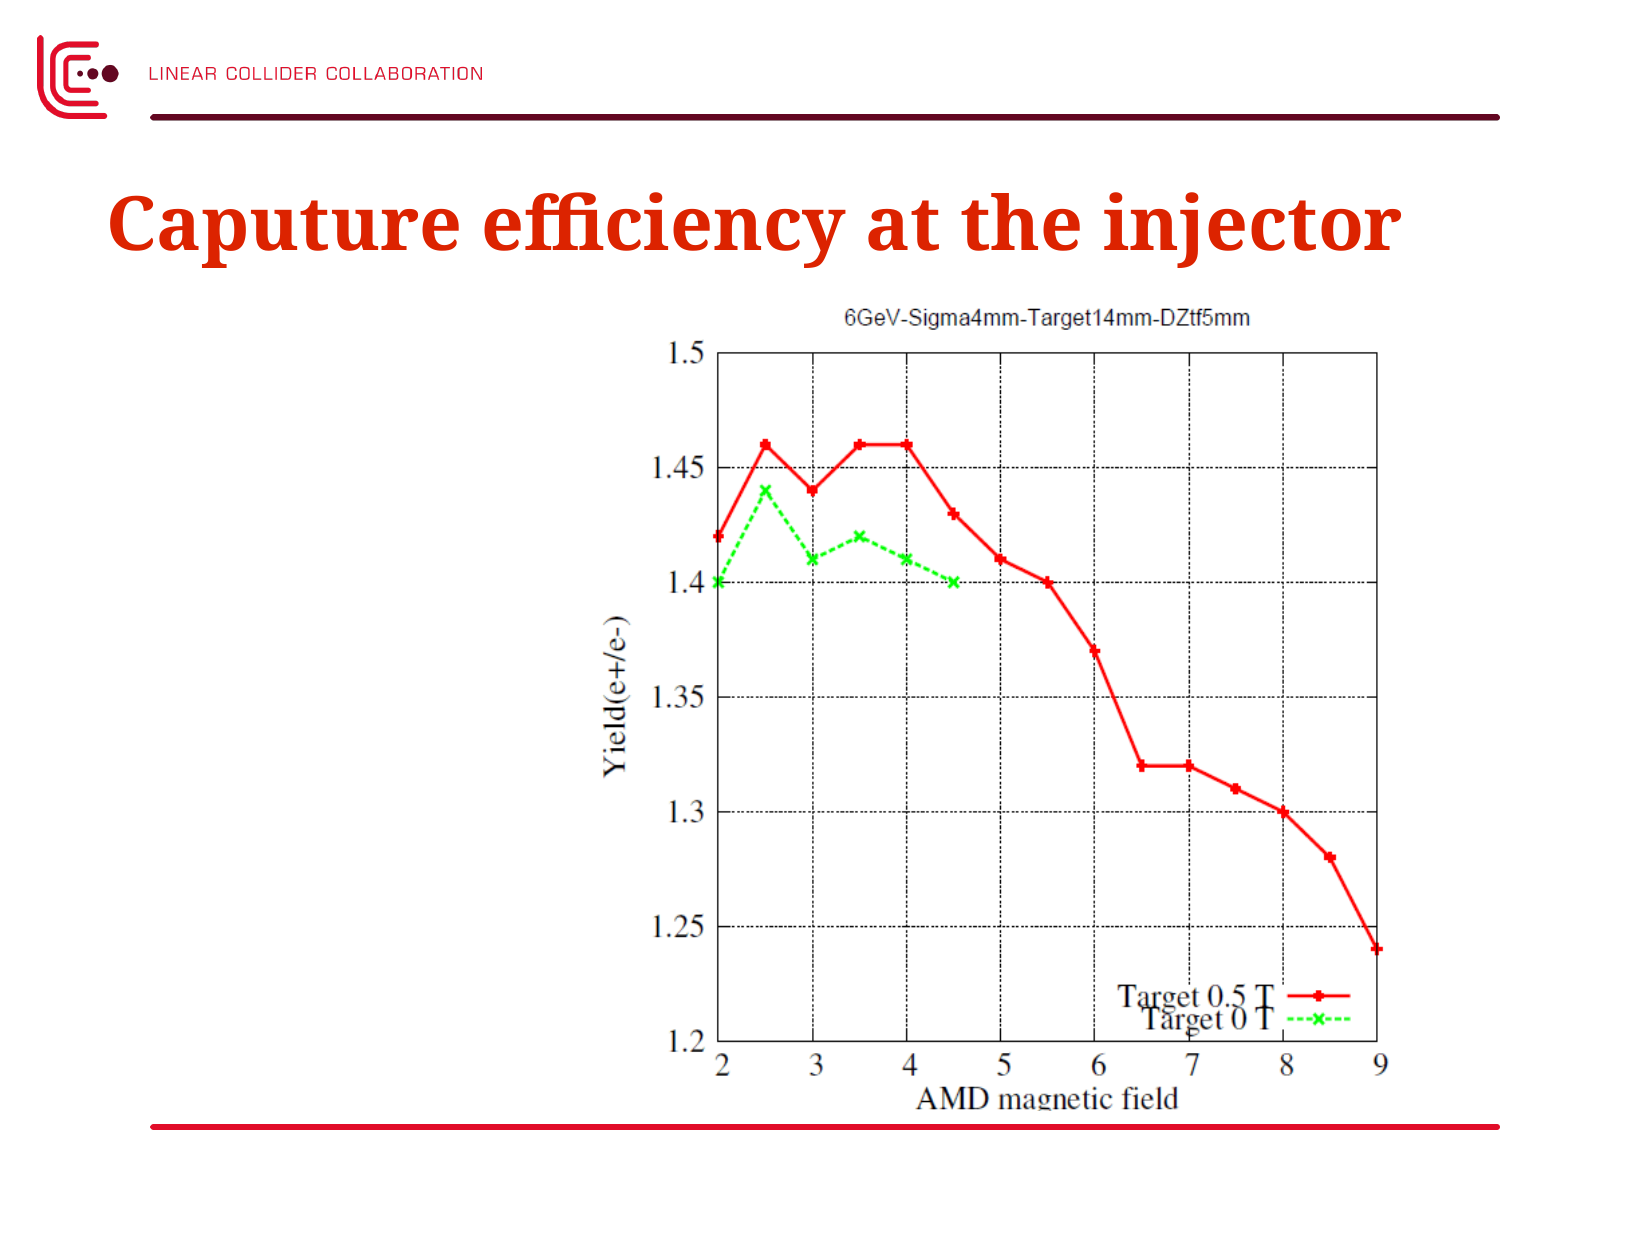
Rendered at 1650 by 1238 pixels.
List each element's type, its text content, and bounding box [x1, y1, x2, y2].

picture [150, 325, 1500, 1130]
picture [37, 35, 1500, 119]
title Caputure efficiency at the injector [106, 118, 1592, 325]
